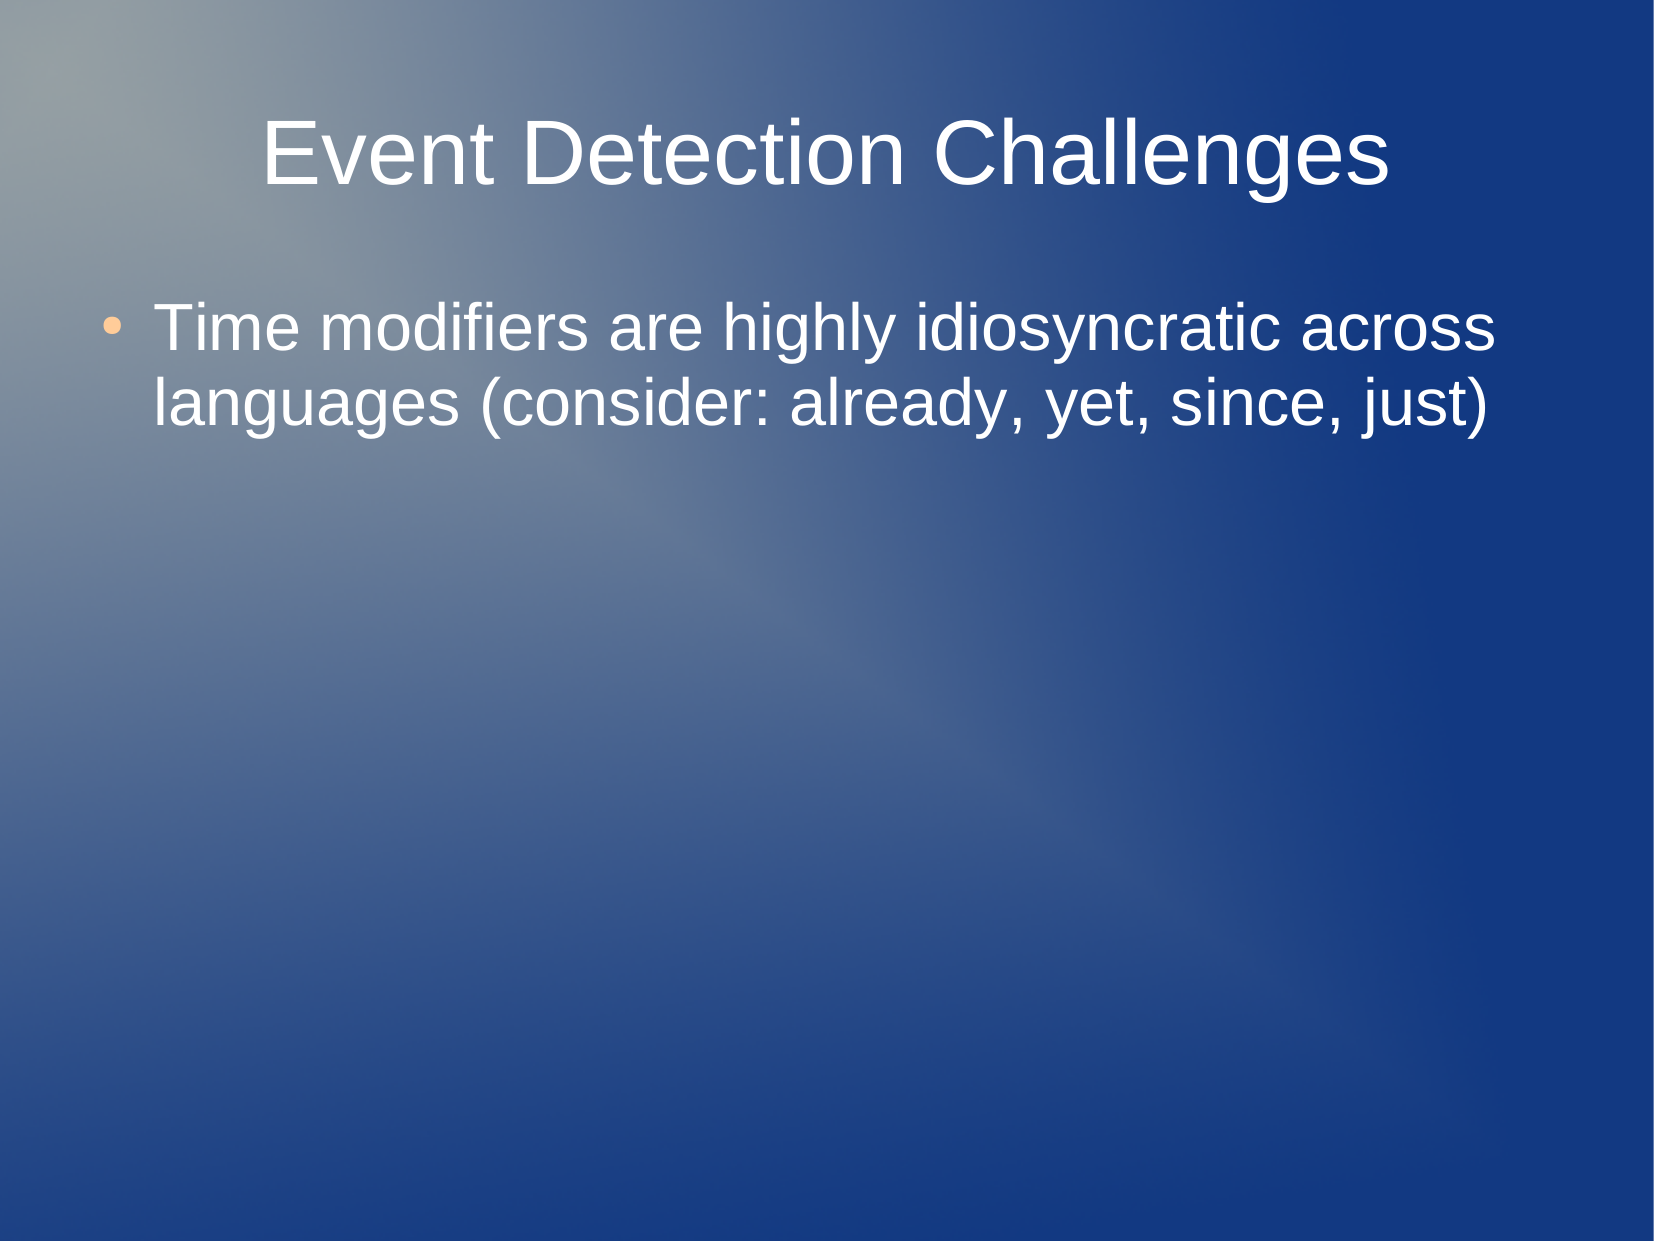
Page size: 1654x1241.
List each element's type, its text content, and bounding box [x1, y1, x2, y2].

picture [0, 0, 1654, 1241]
list Time modifiers are highly idiosyncratic across languages (consider: already, yet, since, just) [82, 290, 1571, 1094]
title Event Detection Challenges [82, 56, 1571, 250]
